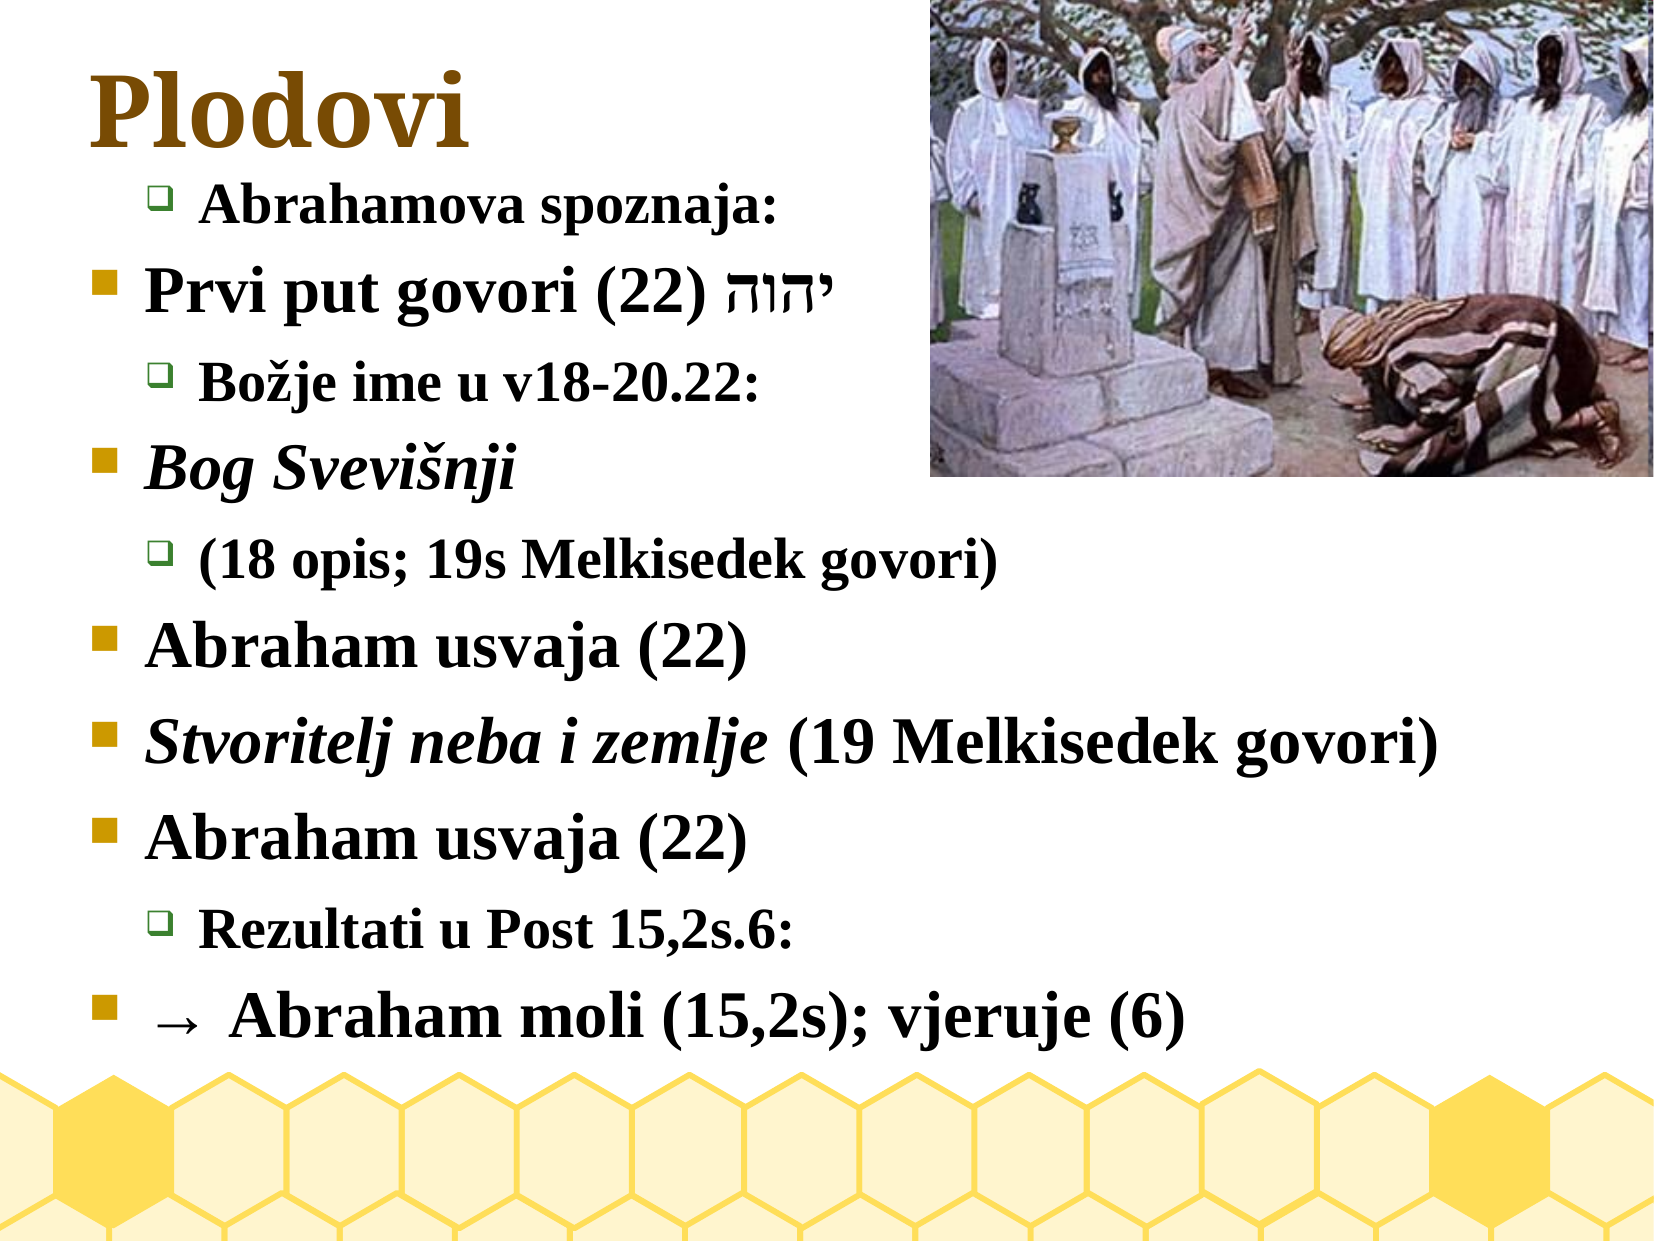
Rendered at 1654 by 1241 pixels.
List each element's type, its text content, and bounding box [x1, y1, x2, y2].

list Abrahamova spoznaja: Prvi put govori יהוה (22) Božje ime u v18-20.22: Bog Svevišnji (18 opis; 19s Melkisedek govori) Abraham usvaja (22) Stvoritelj neba i zemlje (19 Melkisedek govori) Abraham usvaja (22) Rezultati u Post 15,2s.6: → Abraham moli (15,2s); vjeruje (6) [88, 177, 1536, 1063]
picture [930, 0, 1654, 477]
title Plodovi [88, 9, 930, 177]
